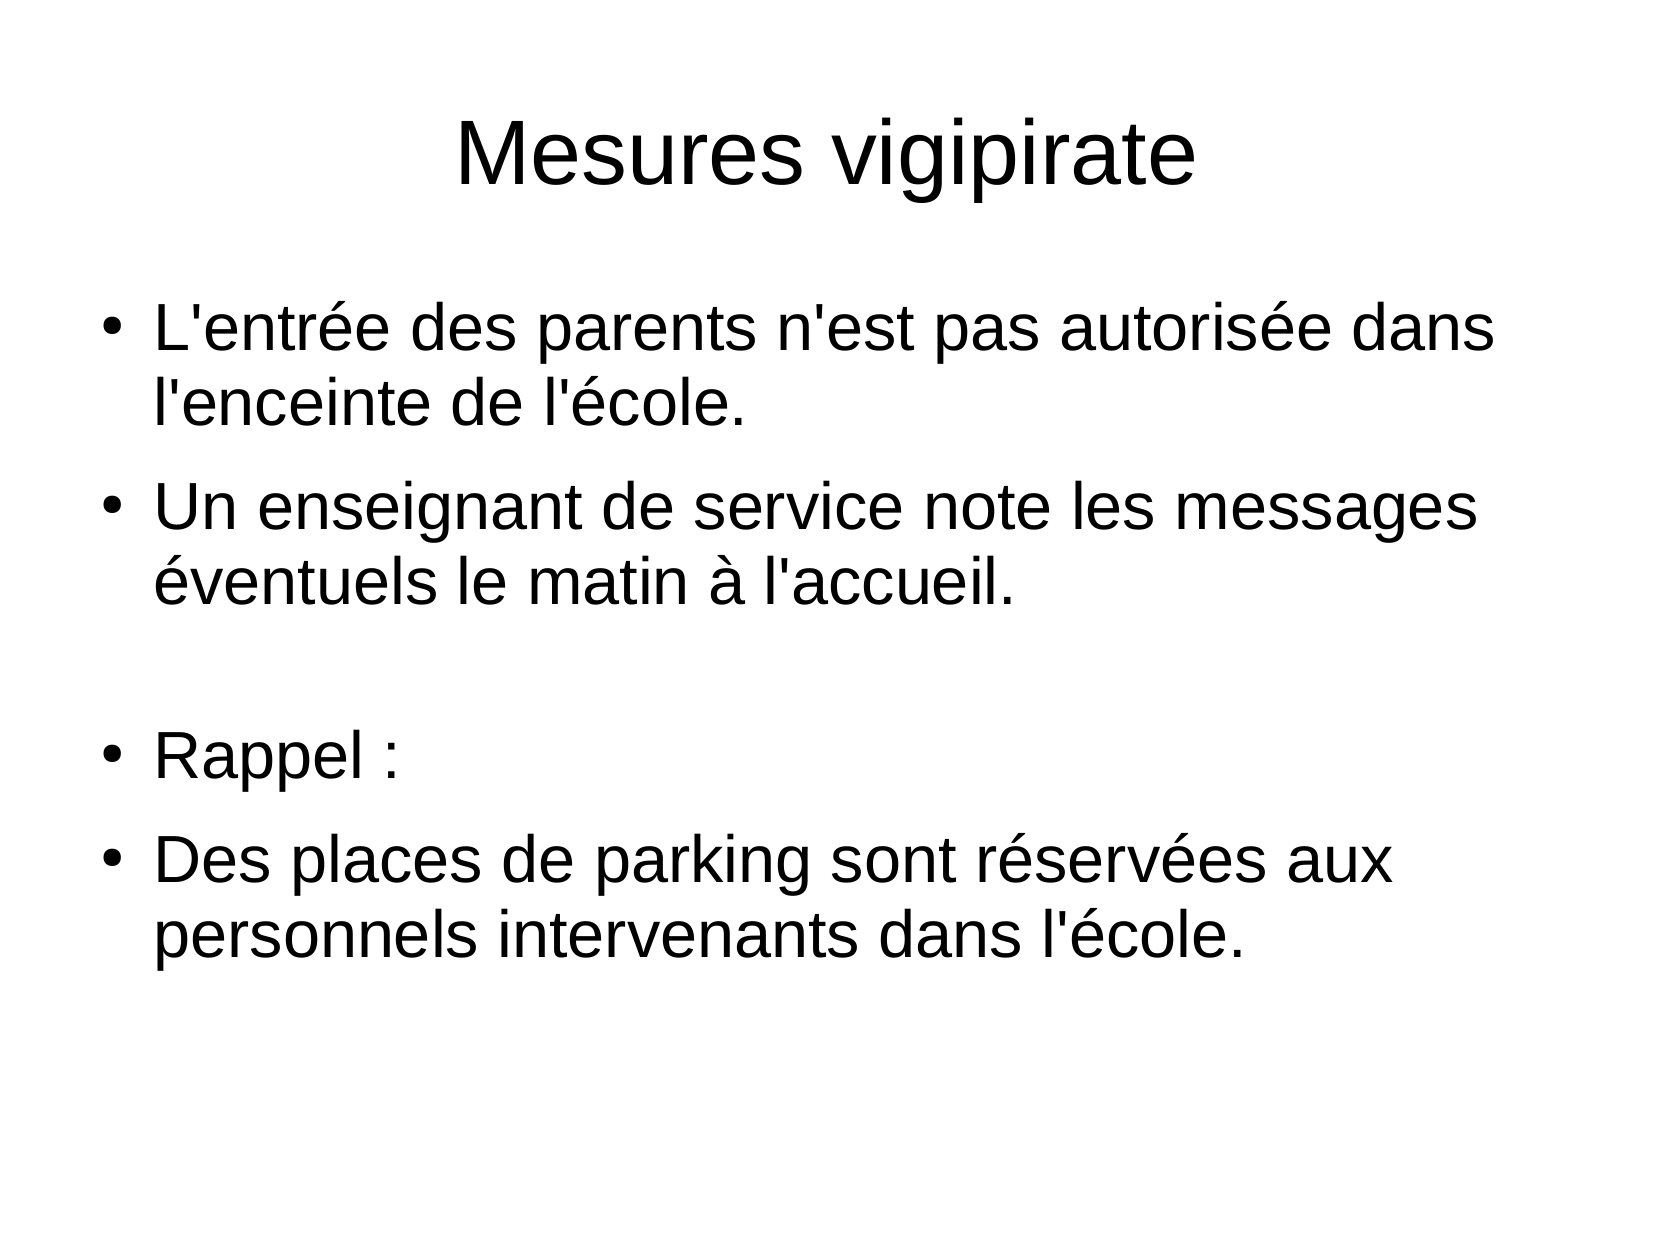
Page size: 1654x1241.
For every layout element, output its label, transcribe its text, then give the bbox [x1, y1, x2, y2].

title Mesures vigipirate [82, 49, 1571, 257]
list Rappel : Des places de parking sont réservées aux personnels intervenants dans l'école. [82, 717, 1571, 1109]
list L'entrée des parents n'est pas autorisée dans l'enceinte de l'école. Un enseignant de service note les messages éventuels le matin à l'accueil. [82, 290, 1571, 717]
